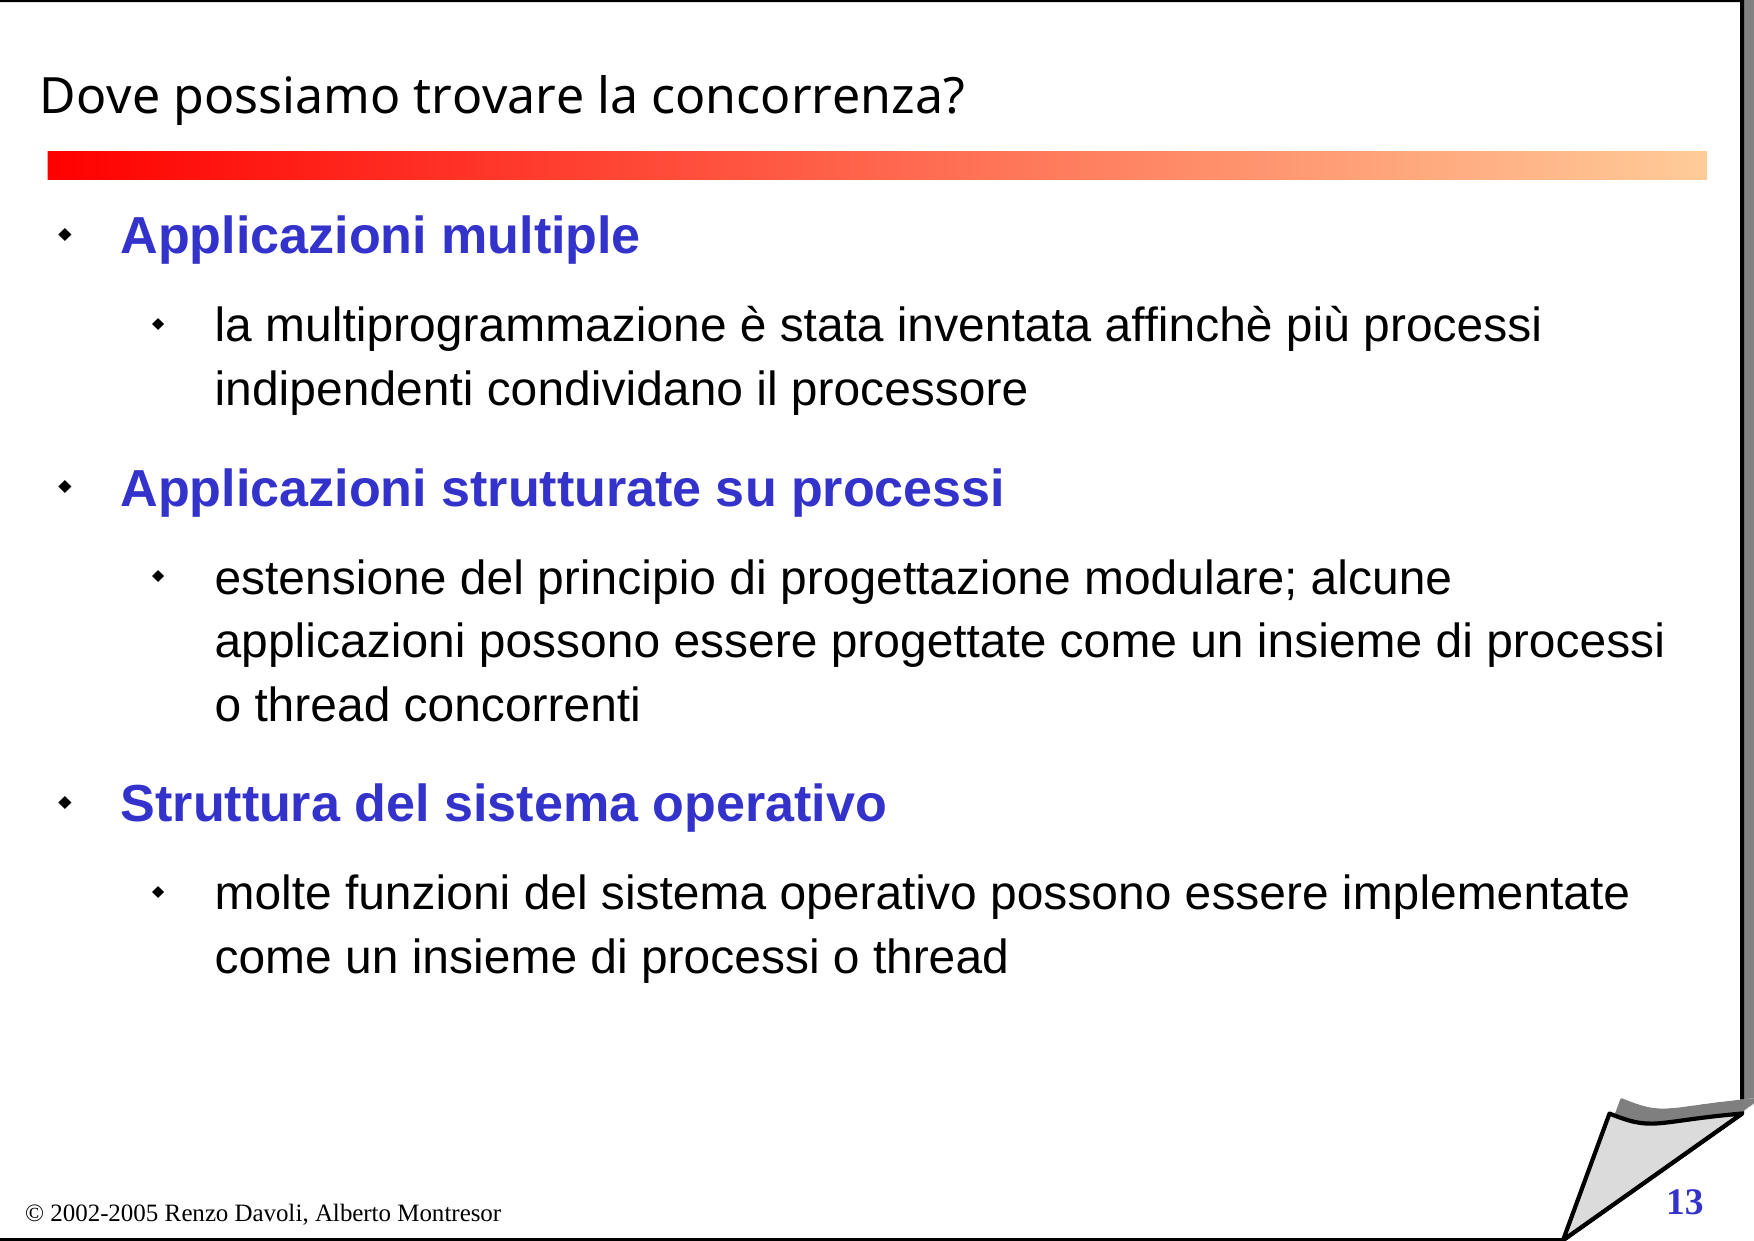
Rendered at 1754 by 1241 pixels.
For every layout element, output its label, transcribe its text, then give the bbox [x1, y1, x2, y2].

list Applicazioni multiple la multiprogrammazione è stata inventata affinchè più processi indipendenti condividano il processore Applicazioni strutturate su processi estensione del principio di progettazione modulare; alcune applicazioni possono essere progettate come un insieme di processi o thread concorrenti Struttura del sistema operativo molte funzioni del sistema operativo possono essere implementate come un insieme di processi o thread [58, 206, 1696, 1014]
title Dove possiamo trovare la concorrenza? [39, 49, 1713, 144]
